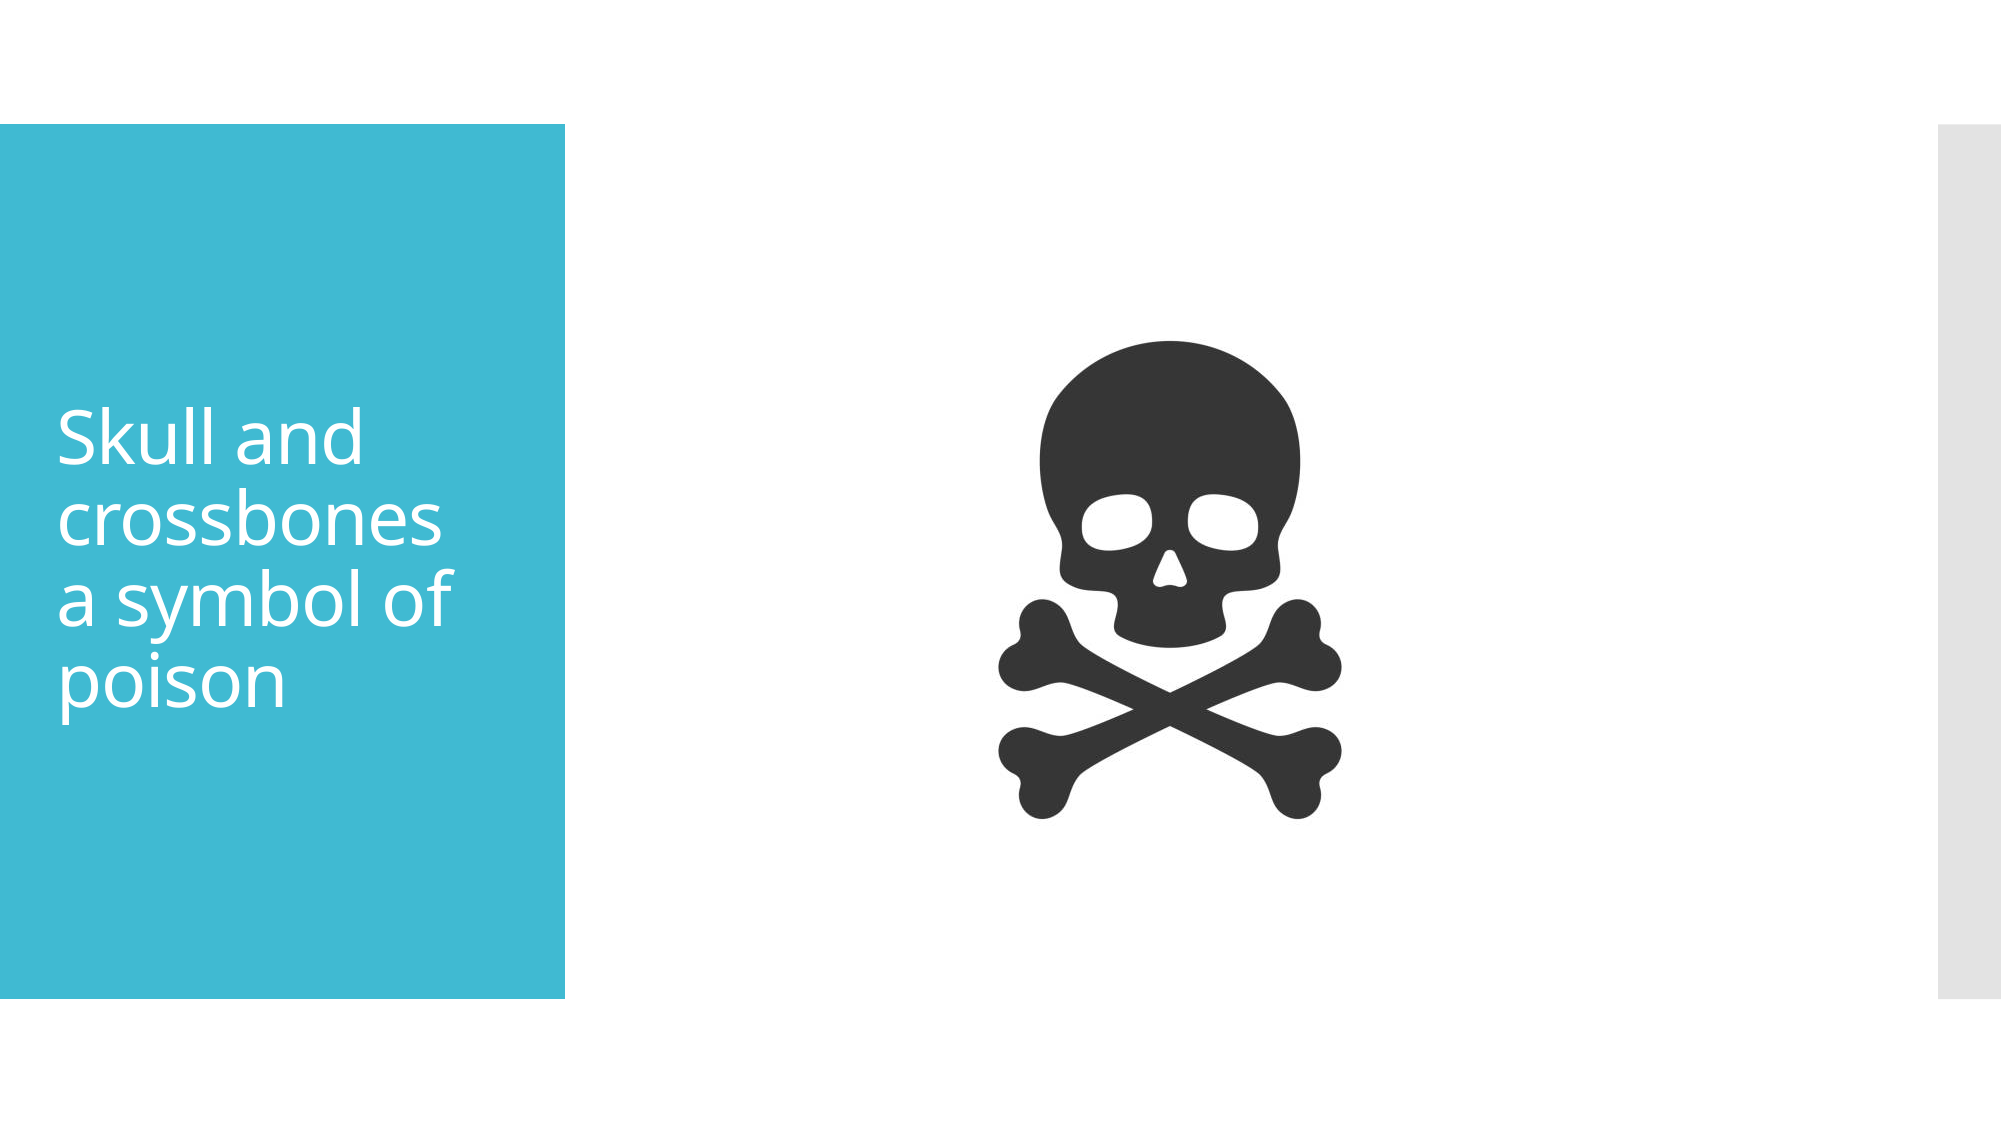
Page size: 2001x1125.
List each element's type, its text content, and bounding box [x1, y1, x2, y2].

picture [864, 275, 1475, 886]
title Skull and crossbones a symbol of poison [41, 184, 526, 940]
